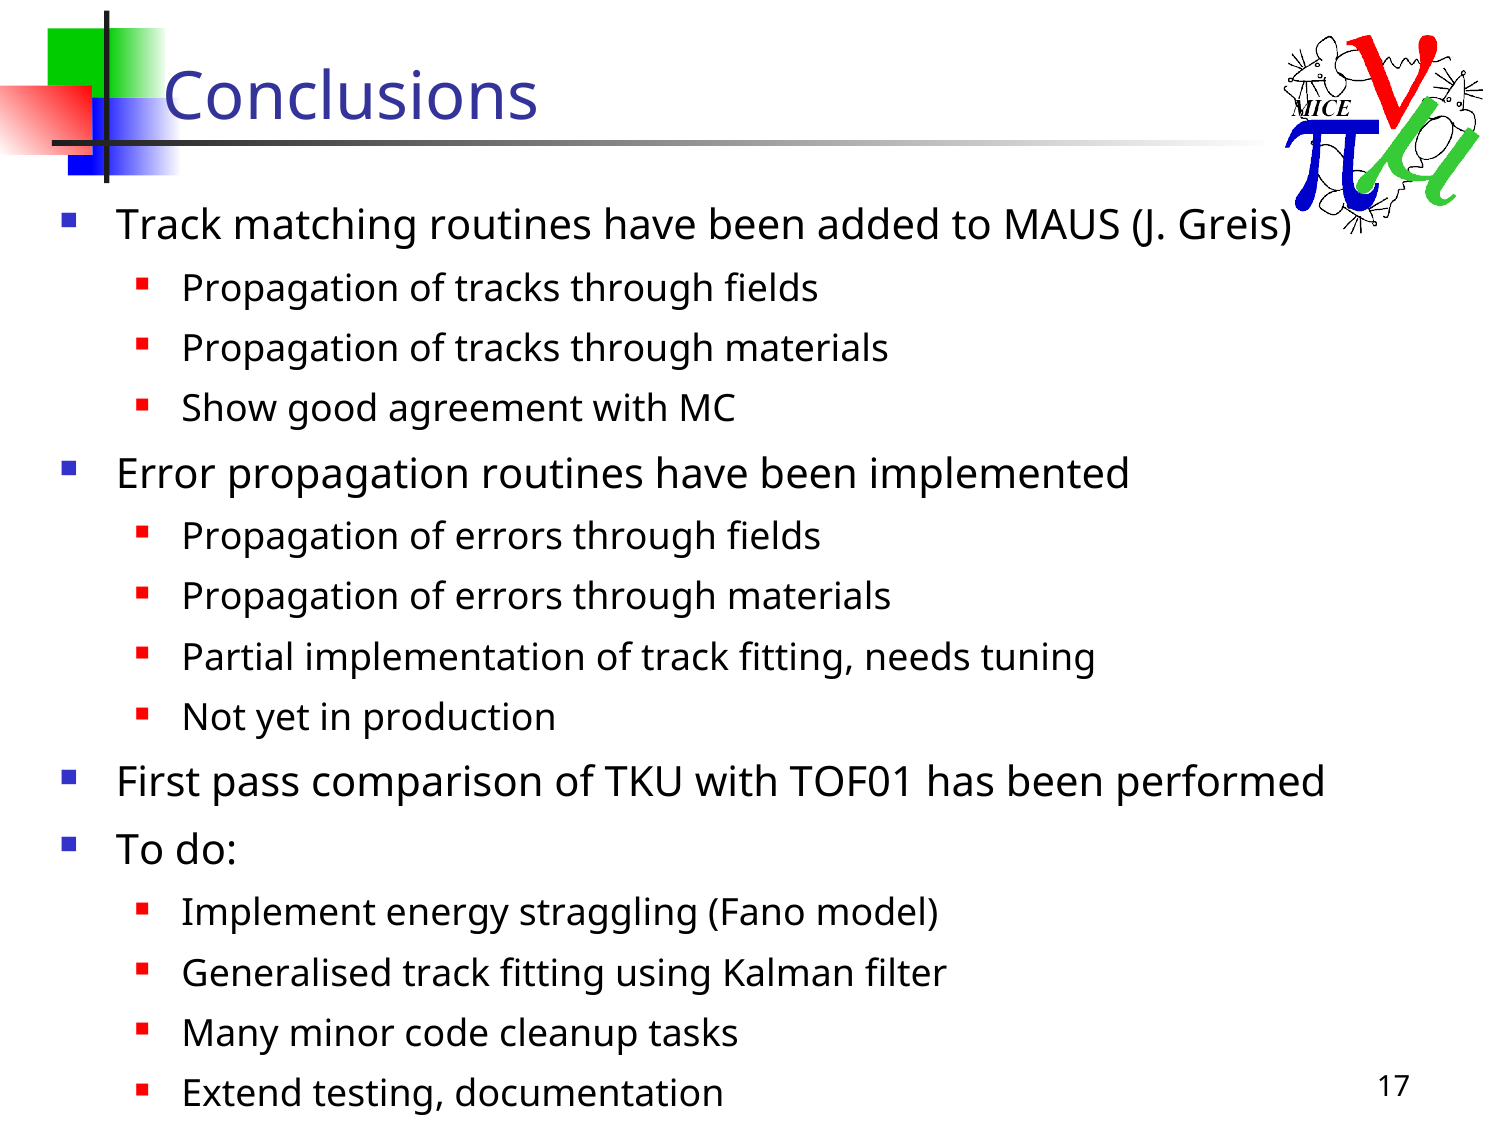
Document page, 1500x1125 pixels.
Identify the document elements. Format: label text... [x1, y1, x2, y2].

list Track matching routines have been added to MAUS (J. Greis) Propagation of tracks through fields Propagation of tracks through materials Show good agreement with MC Error propagation routines have been implemented Propagation of errors through fields Propagation of errors through materials Partial implementation of track fitting, needs tuning Not yet in production First pass comparison of TKU with TOF01 has been performed To do: Implement energy straggling (Fano model) Generalised track fitting using Kalman filter Many minor code cleanup tasks Extend testing, documentation Push code to production Use fixed MAUS quad model (currently in preproduction) [59, 194, 1477, 1116]
picture [1264, 5, 1500, 251]
title Conclusions [162, 0, 1441, 188]
